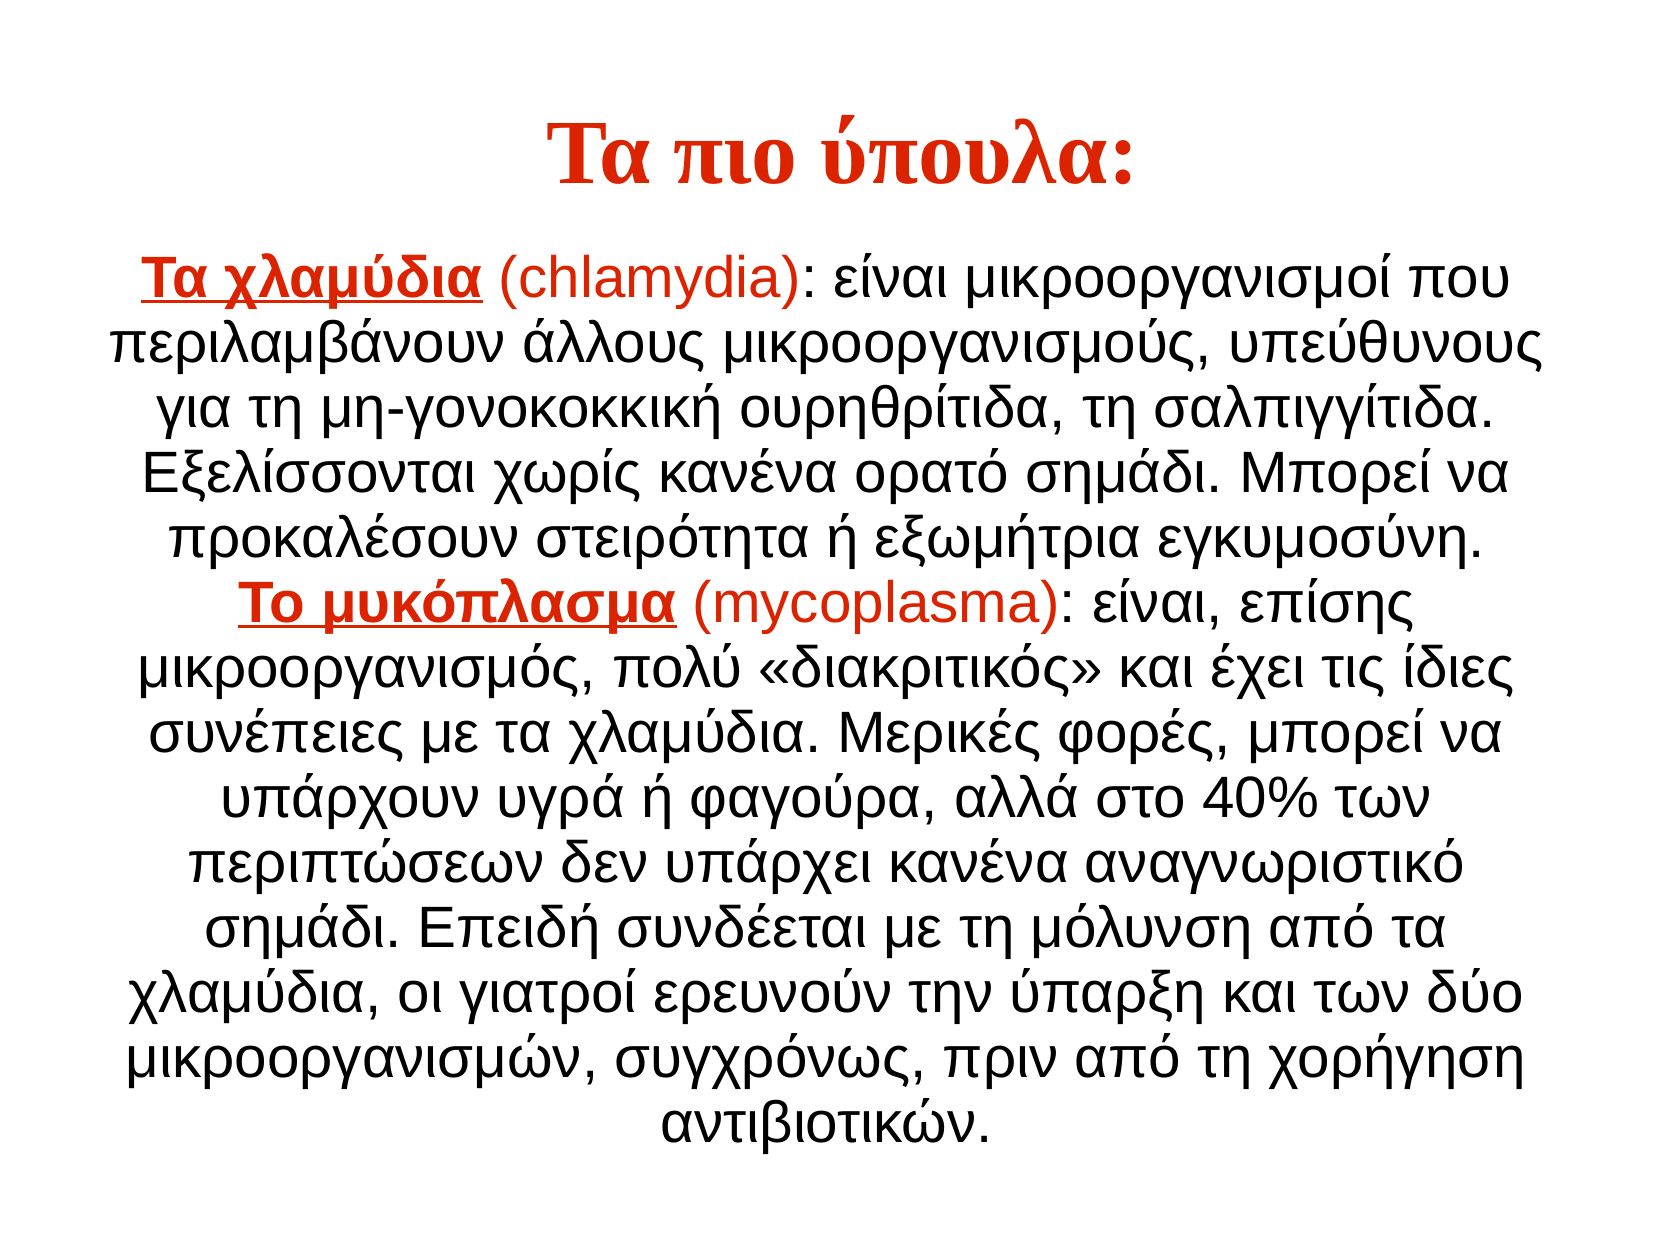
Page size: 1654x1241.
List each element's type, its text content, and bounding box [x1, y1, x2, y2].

subtitle Τα χλαμύδια (chlamydia): είναι μικροοργανισμοί που περιλαμβάνουν άλλους μικροοργανισμούς, υπεύθυνους για τη μη-γονοκοκκική ουρηθρίτιδα, τη σαλπιγγίτιδα. Εξελίσσονται χωρίς κανένα ορατό σημάδι. Μπορεί να προκαλέσουν στειρότητα ή εξωμήτρια εγκυμοσύνη. Το μυκόπλασμα (mycoplasma): είναι, επίσης μικροοργανισμός, πολύ «διακριτικός» και έχει τις ίδιες συνέπειες με τα χλαμύδια. Μερικές φορές, μπορεί να υπάρχουν υγρά ή φαγούρα, αλλά στο 40% των περιπτώσεων δεν υπάρχει κανένα αναγνωριστικό σημάδι. Επειδή συνδέεται με τη μόλυνση από τα χλαμύδια, οι γιατροί ερευνούν την ύπαρξη και των δύο μικροοργανισμών, συγχρόνως, πριν από τη χορήγηση αντιβιοτικών. [82, 244, 1571, 1155]
title Τα πιο ύπουλα: [82, 56, 1571, 244]
